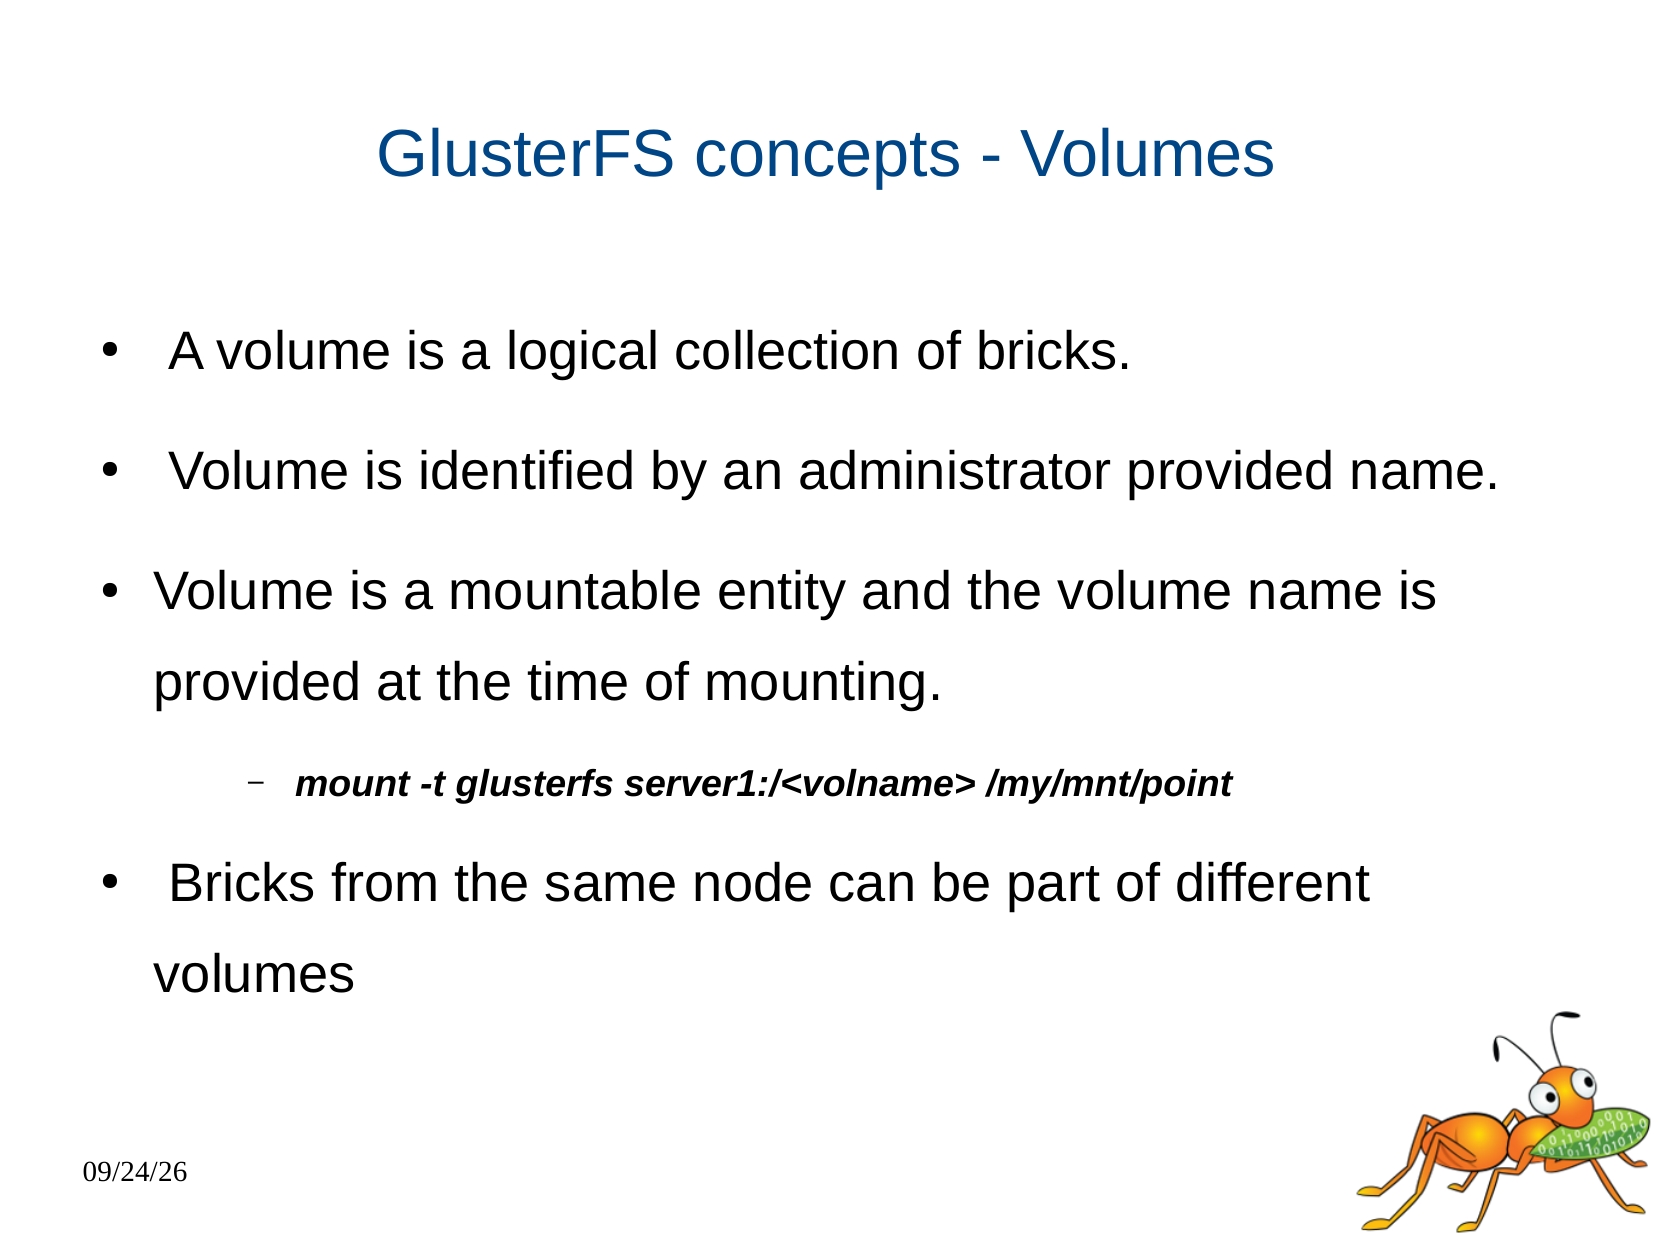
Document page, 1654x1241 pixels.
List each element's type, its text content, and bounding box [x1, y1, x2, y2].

title GlusterFS concepts - Volumes [82, 49, 1571, 257]
picture [1353, 1009, 1654, 1235]
list A volume is a logical collection of bricks. Volume is identified by an administrator provided name. Volume is a mountable entity and the volume name is provided at the time of mounting. mount -t glusterfs server1:/<volname> /my/mnt/point Bricks from the same node can be part of different volumes [82, 290, 1571, 1010]
